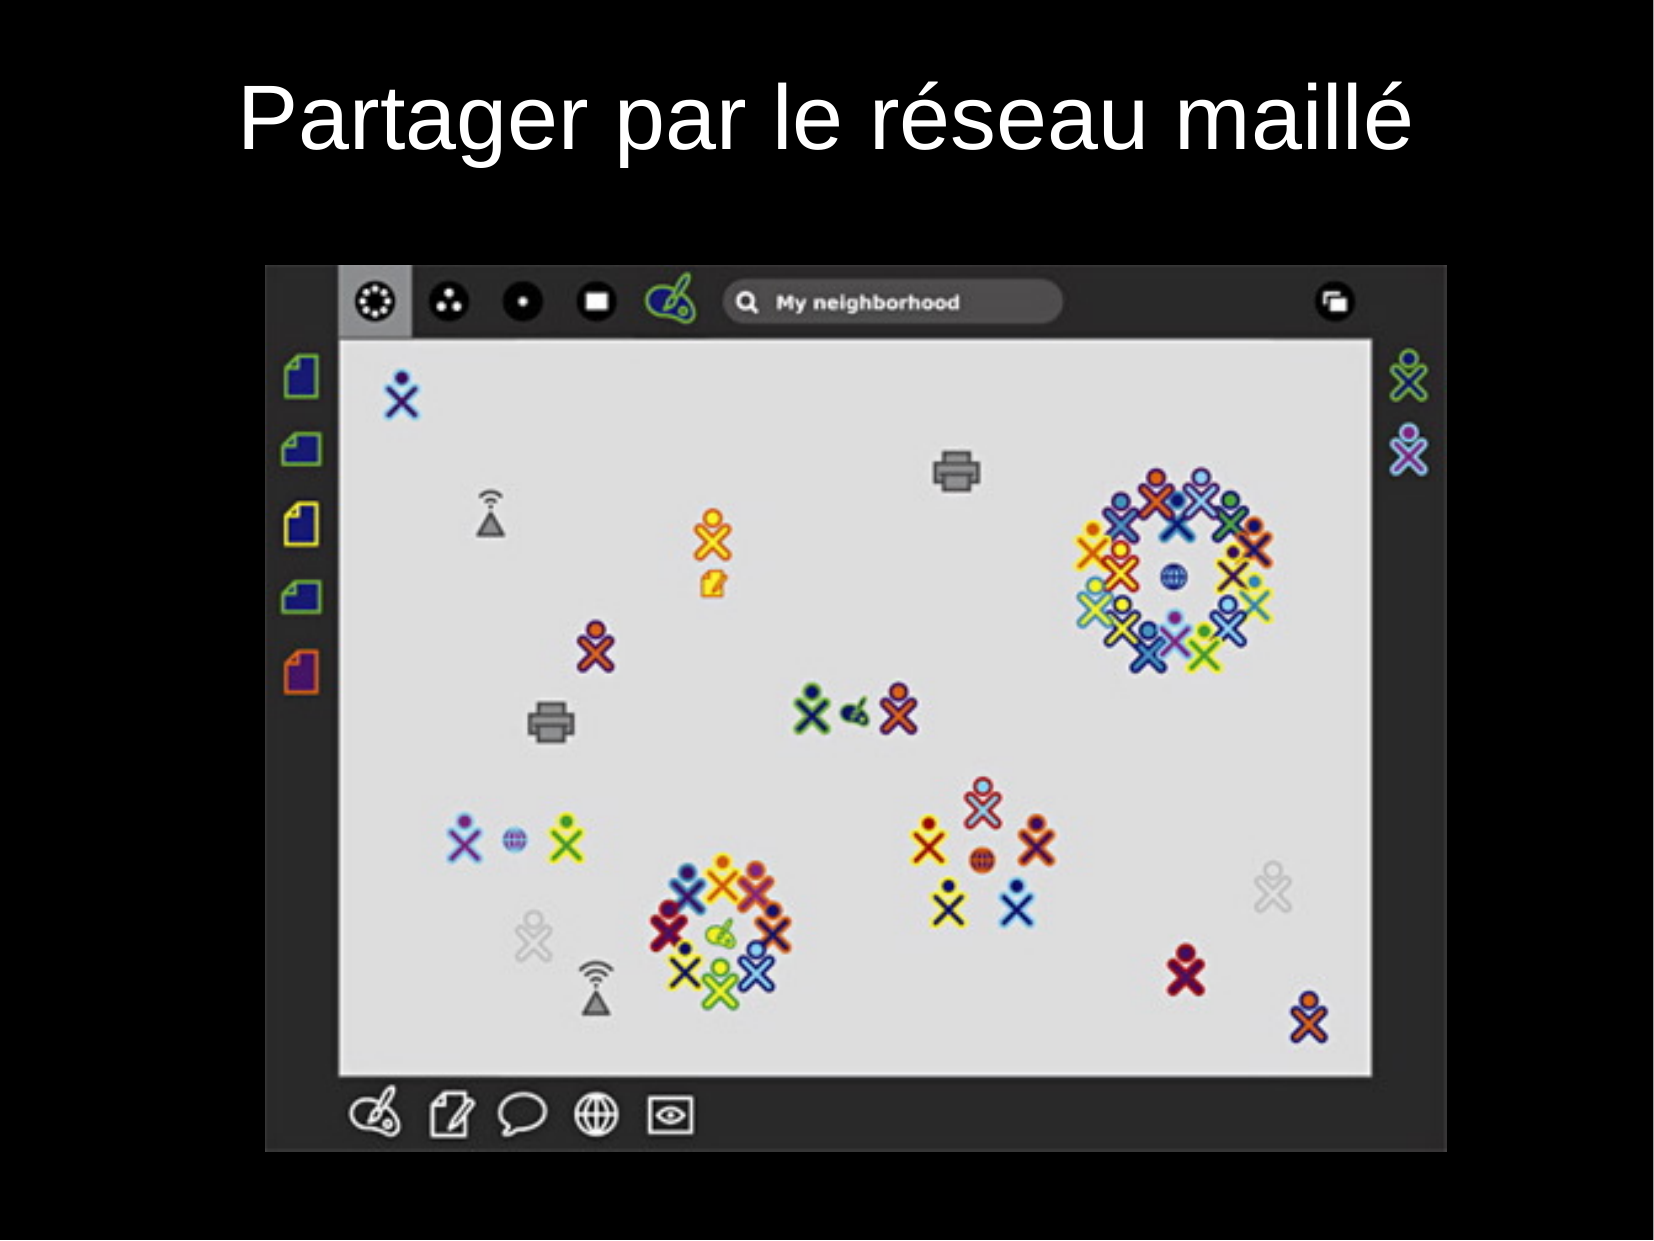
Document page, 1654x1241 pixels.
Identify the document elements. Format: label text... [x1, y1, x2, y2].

text_box Partager par le réseau maillé [44, 59, 1610, 177]
picture [265, 265, 1447, 1152]
